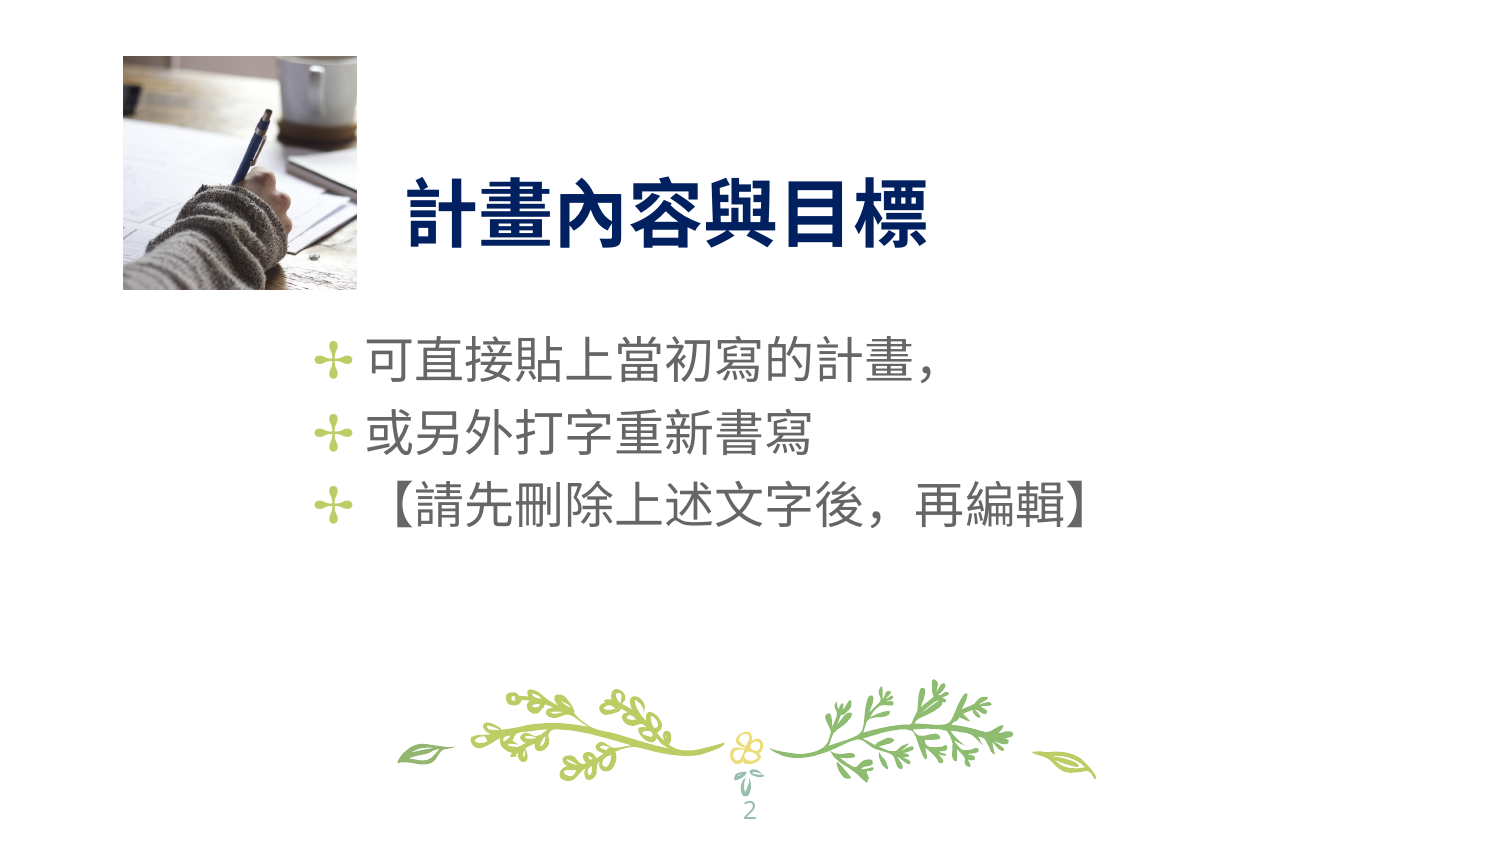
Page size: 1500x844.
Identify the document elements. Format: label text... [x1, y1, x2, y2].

picture [123, 56, 357, 290]
title 計畫內容與目標 [388, 118, 1093, 272]
subtitle 可直接貼上當初寫的計畫， 或另外打字重新書寫 【請先刪除上述文字後，再編輯】 [274, 313, 1251, 620]
slide_number 1 [705, 779, 795, 844]
